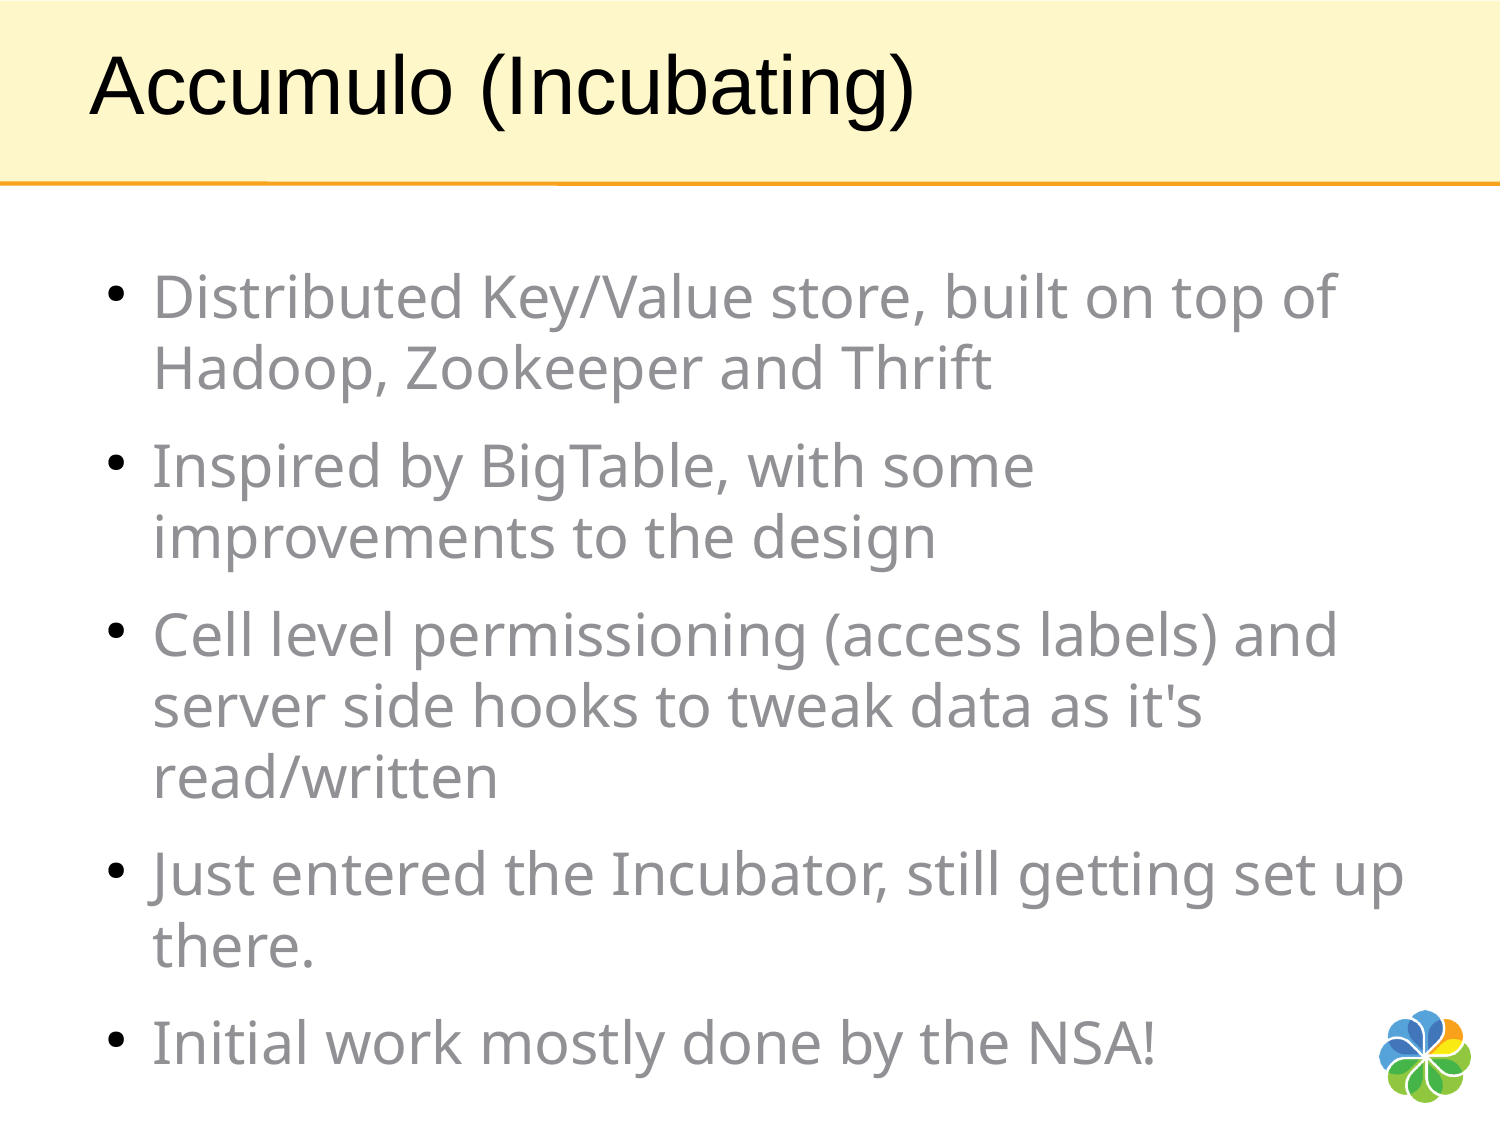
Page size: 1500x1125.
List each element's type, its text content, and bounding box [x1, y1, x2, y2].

list Distributed Key/Value store, built on top of Hadoop, Zookeeper and Thrift Inspired by BigTable, with some improvements to the design Cell level permissioning (access labels) and server side hooks to tweak data as it's read/written Just entered the Incubator, still getting set up there. Initial work mostly done by the NSA! [75, 251, 1447, 1093]
list [75, 356, 738, 1005]
list [761, 251, 1425, 1005]
title Accumulo (Incubating) [75, 24, 1425, 163]
picture [1379, 1010, 1471, 1103]
